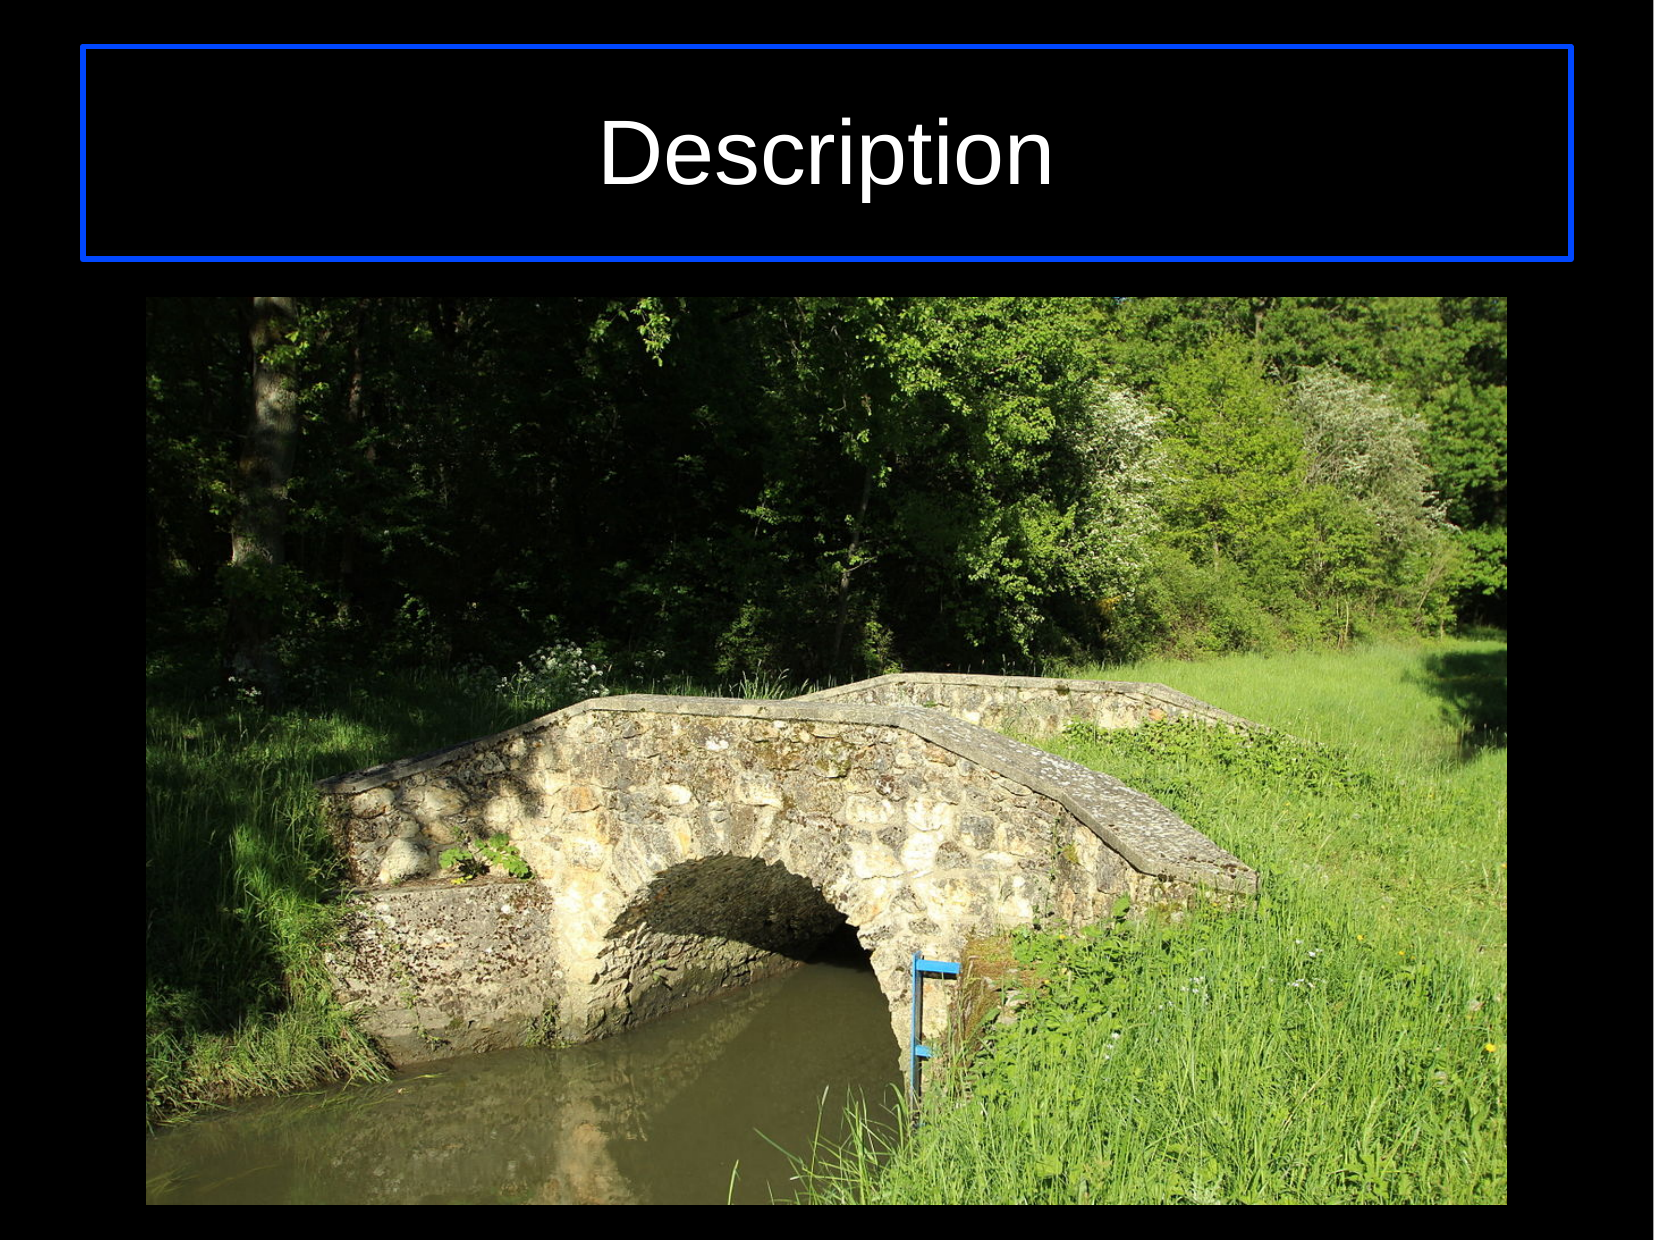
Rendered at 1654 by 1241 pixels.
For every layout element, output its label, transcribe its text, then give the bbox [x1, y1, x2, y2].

title Description [82, 46, 1571, 260]
picture [146, 297, 1507, 1205]
